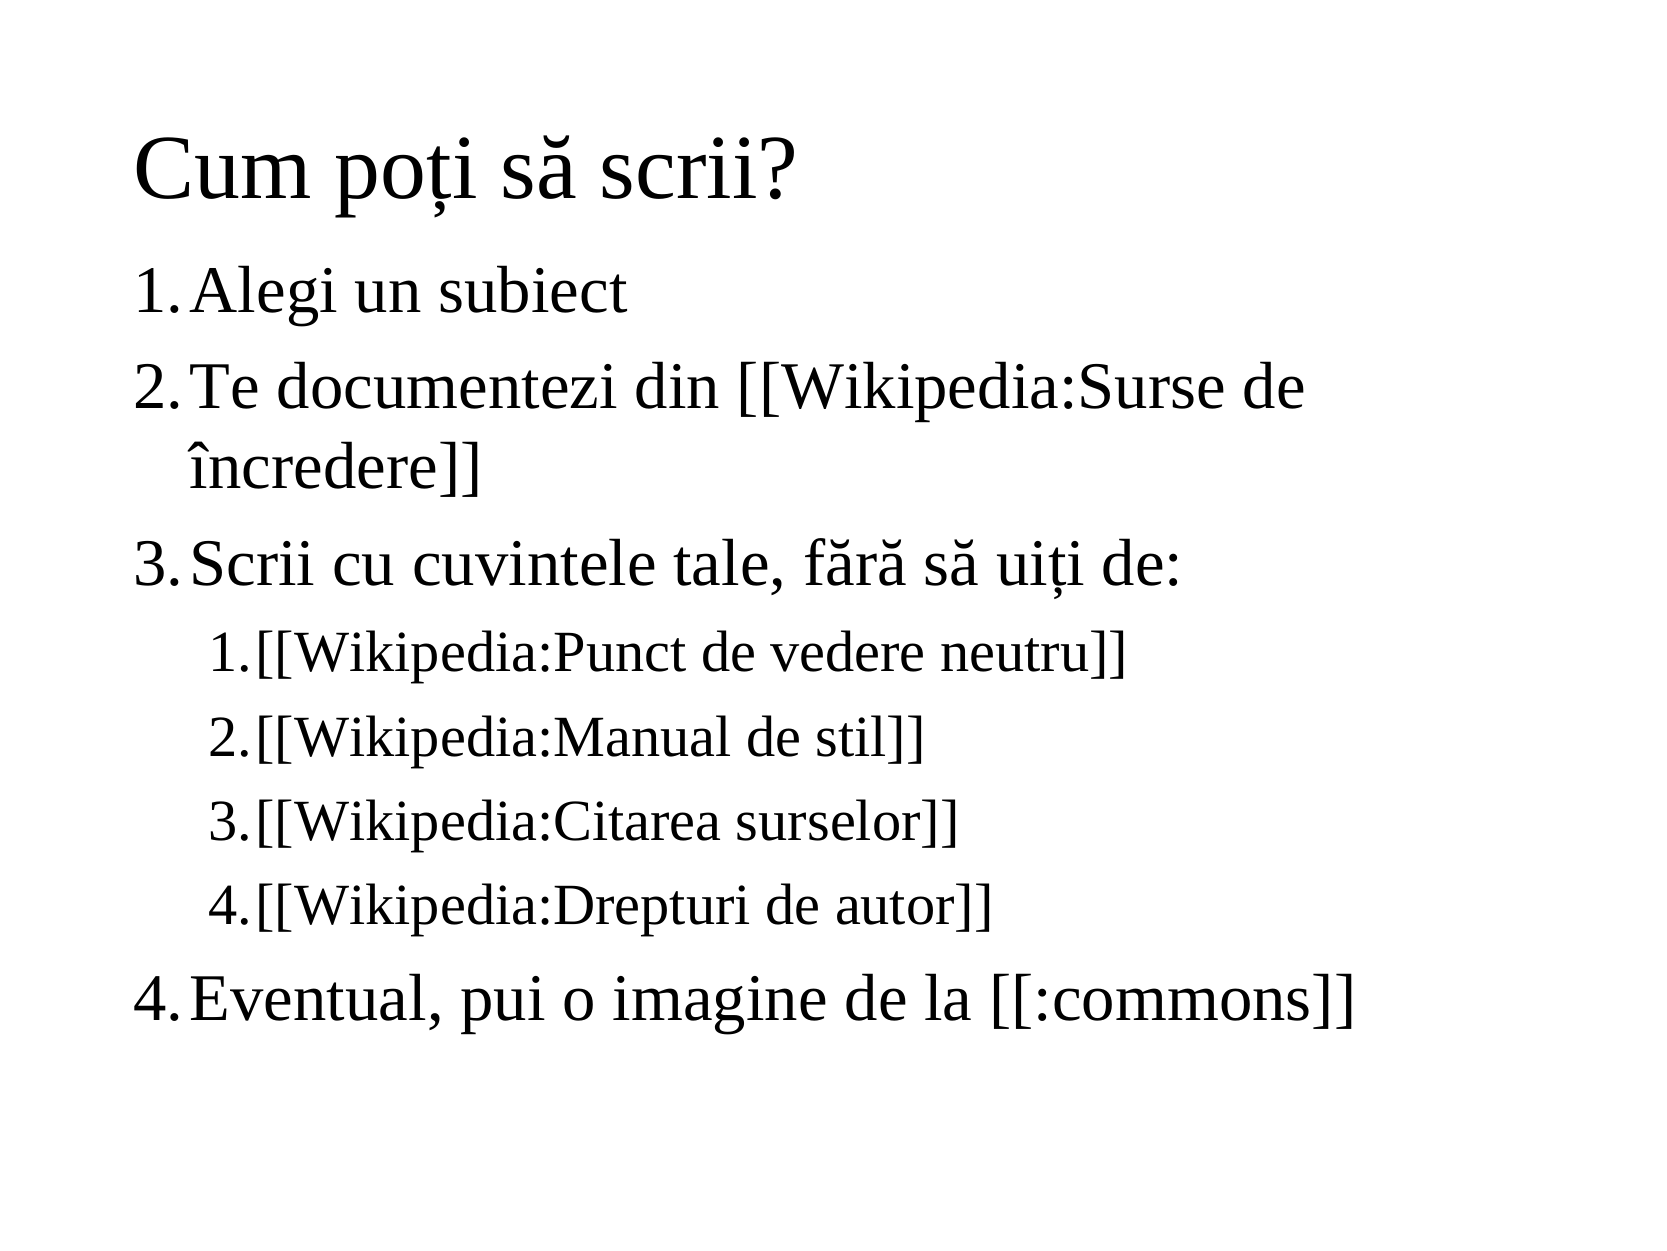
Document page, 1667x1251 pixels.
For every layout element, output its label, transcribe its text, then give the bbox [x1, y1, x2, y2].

title Cum poți să scrii? [118, 57, 1536, 237]
list Alegi un subiect Te documentezi din [[Wikipedia:Surse de încredere]] Scrii cu cuvintele tale, fără să uiți de: [[Wikipedia:Punct de vedere neutru]] [[Wikipedia:Manual de stil]] [[Wikipedia:Citarea surselor]] [[Wikipedia:Drepturi de autor]] Eventual, pui o imagine de la [[:commons]] [118, 237, 1536, 1063]
